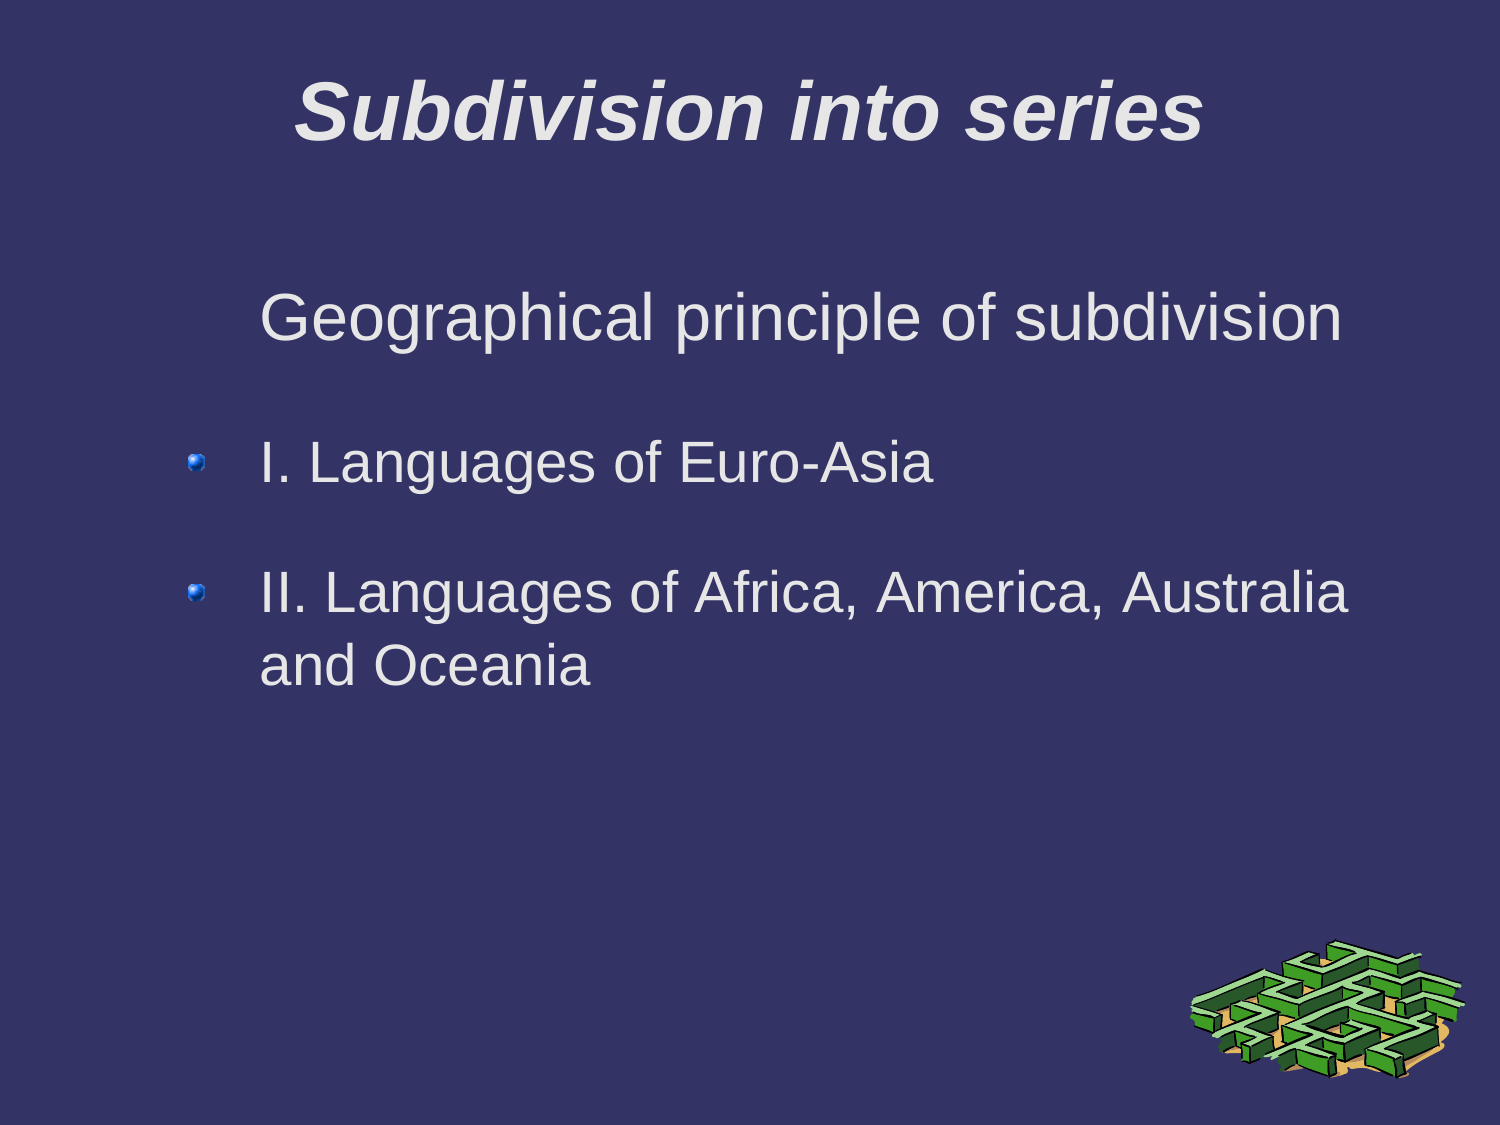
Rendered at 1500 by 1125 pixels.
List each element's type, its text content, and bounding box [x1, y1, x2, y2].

list Geographical principle of subdivision I. Languages of Euro-Asia II. Languages of Africa, America, Australia and Oceania [177, 280, 1439, 975]
title Subdivision into series [110, 24, 1392, 198]
